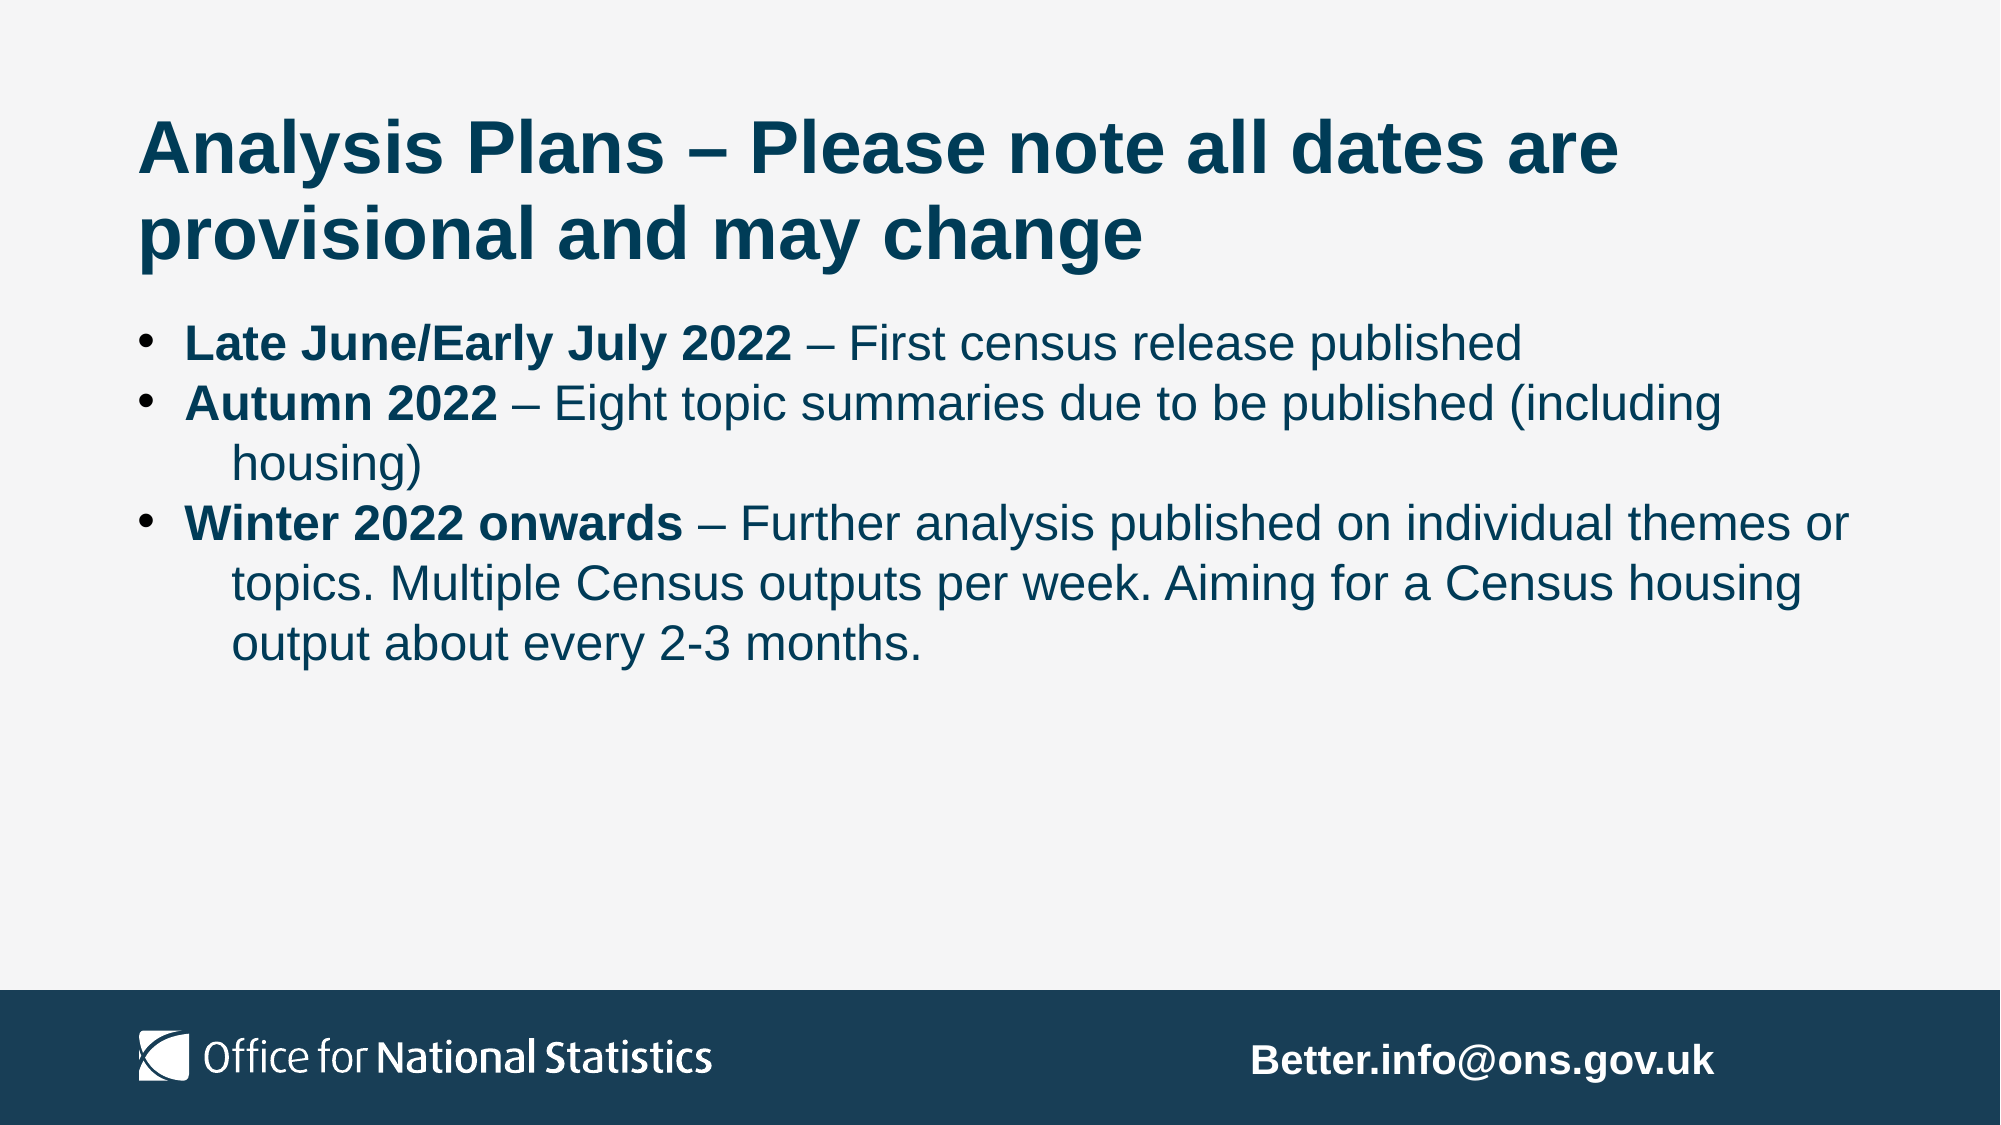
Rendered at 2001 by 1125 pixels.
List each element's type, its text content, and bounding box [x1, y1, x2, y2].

list Late June/Early July 2022 – First census release published Autumn 2022 – Eight topic summaries due to be published (including housing) Winter 2022 onwards – Further analysis published on individual themes or topics. Multiple Census outputs per week. Aiming for a Census housing output about every 2-3 months. [137, 310, 1865, 674]
text_box Better.info@ons.gov.uk [1235, 1025, 1866, 1086]
title Analysis Plans – Please note all dates are provisional and may change [137, 105, 1863, 279]
